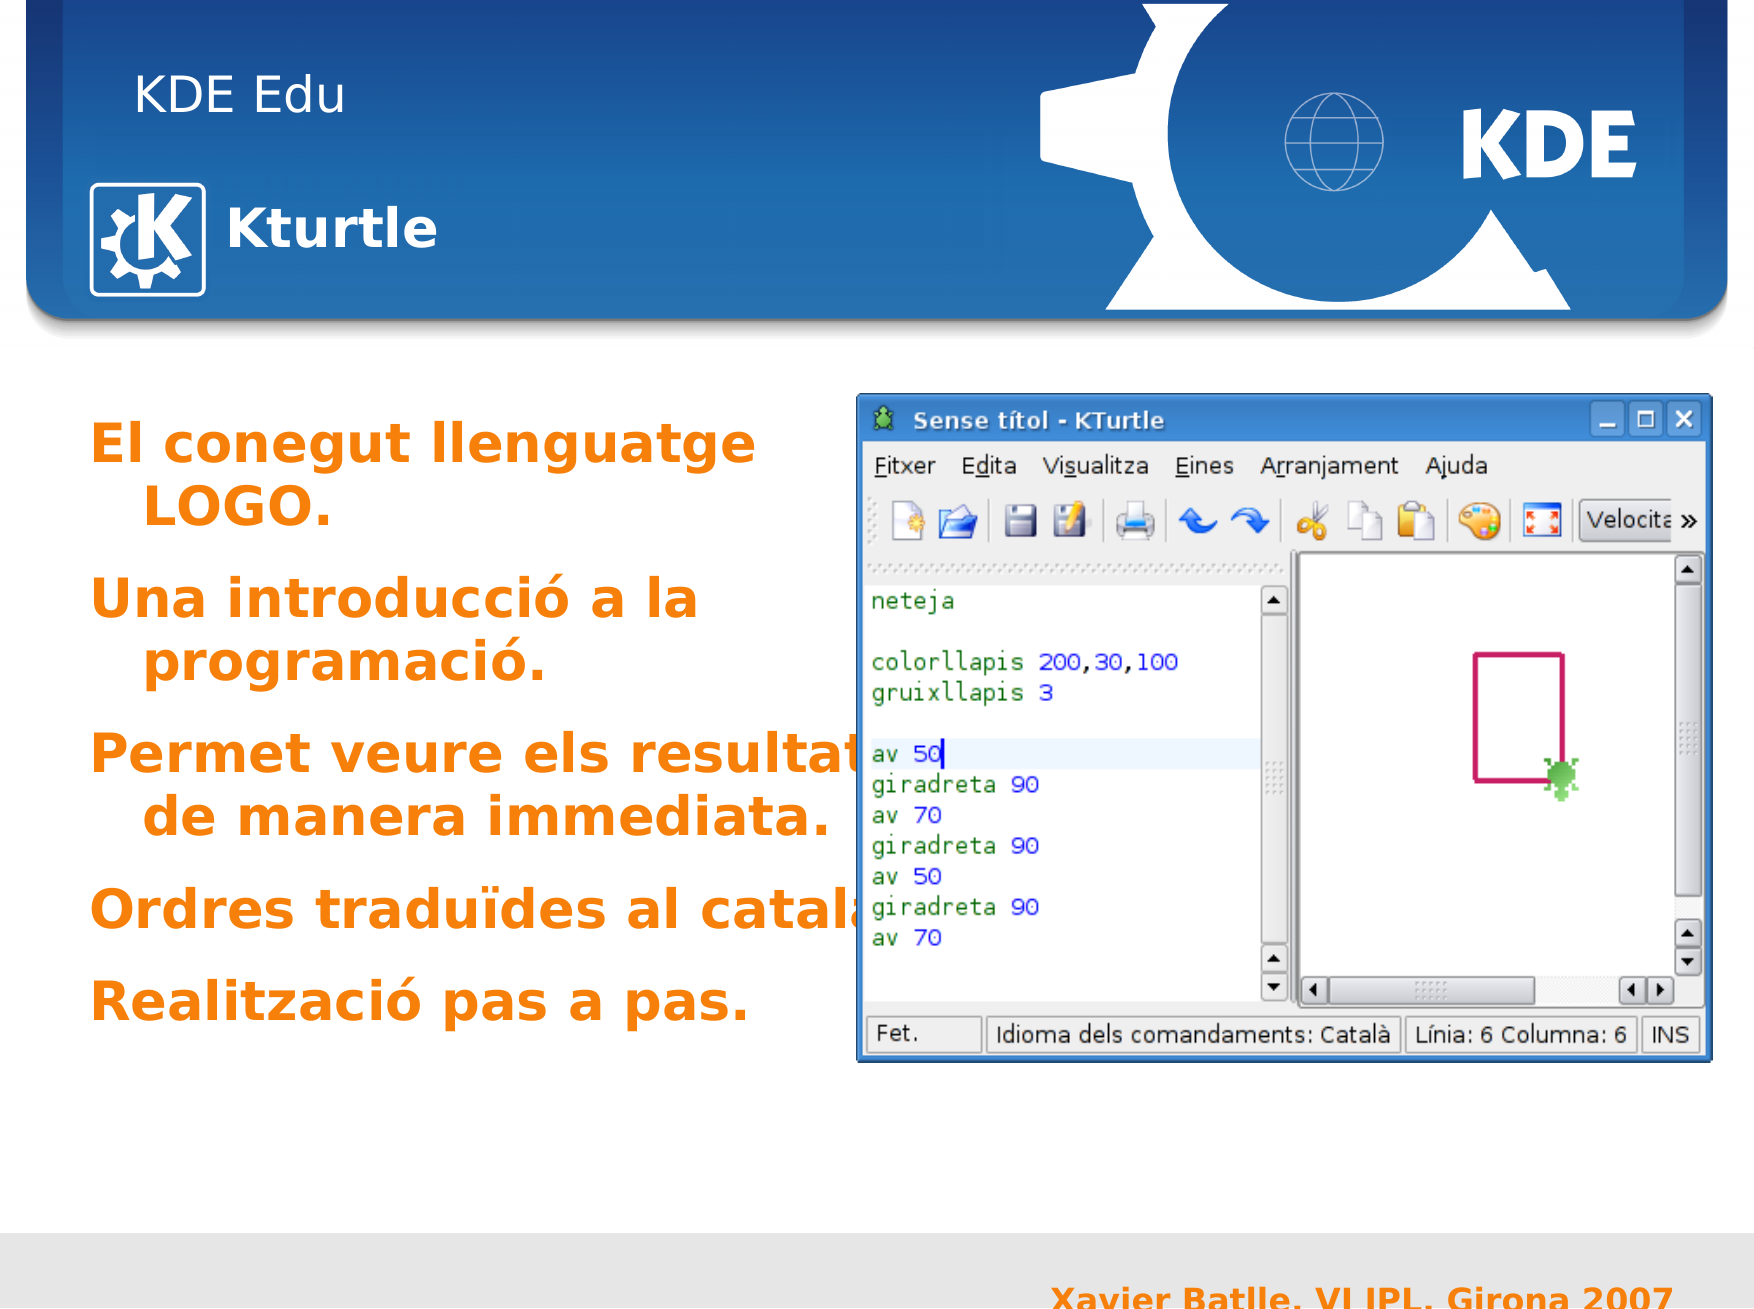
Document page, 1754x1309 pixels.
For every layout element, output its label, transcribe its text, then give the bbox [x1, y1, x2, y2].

picture [856, 393, 1713, 1063]
list El conegut llenguatge LOGO. Una introducció a la programació. Permet veure els resultats de manera immediata. Ordres traduïdes al català. Realització pas a pas. [71, 411, 916, 1160]
title Kturtle [225, 194, 1126, 264]
picture [0, 0, 1754, 349]
